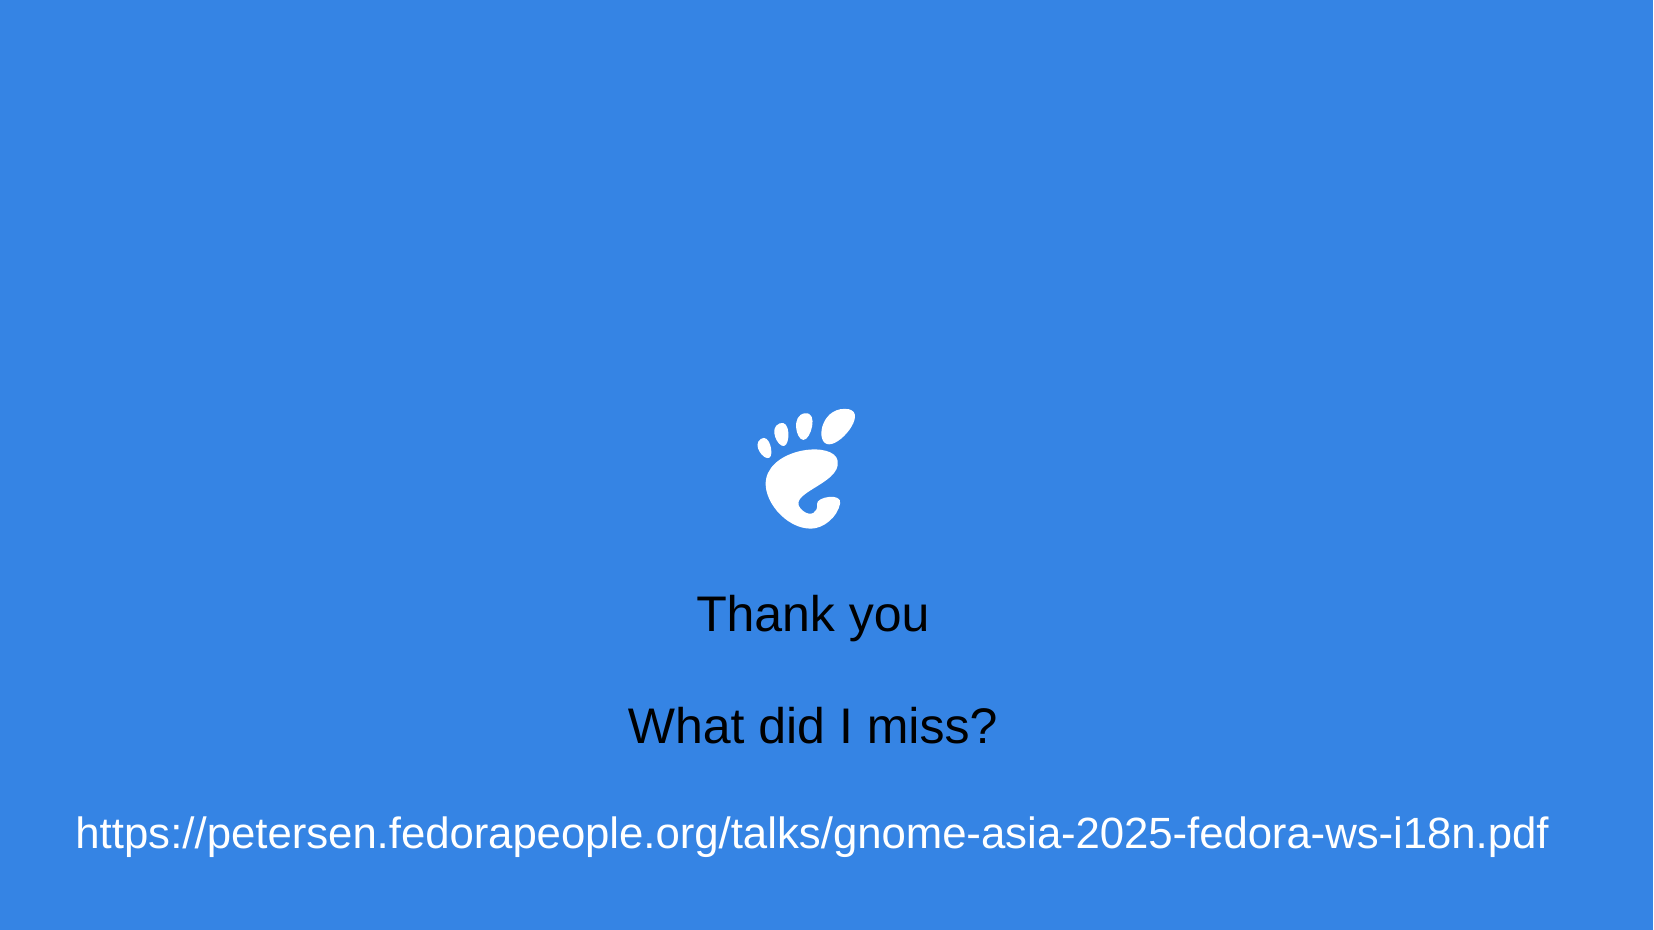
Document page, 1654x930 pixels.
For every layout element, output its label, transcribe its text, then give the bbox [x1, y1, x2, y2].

picture [712, 375, 901, 563]
text_box Thank you What did I miss? https://petersen.fedorapeople.org/talks/gnome-asia-2025-fedora-ws-i18n.pdf [59, 579, 1566, 866]
